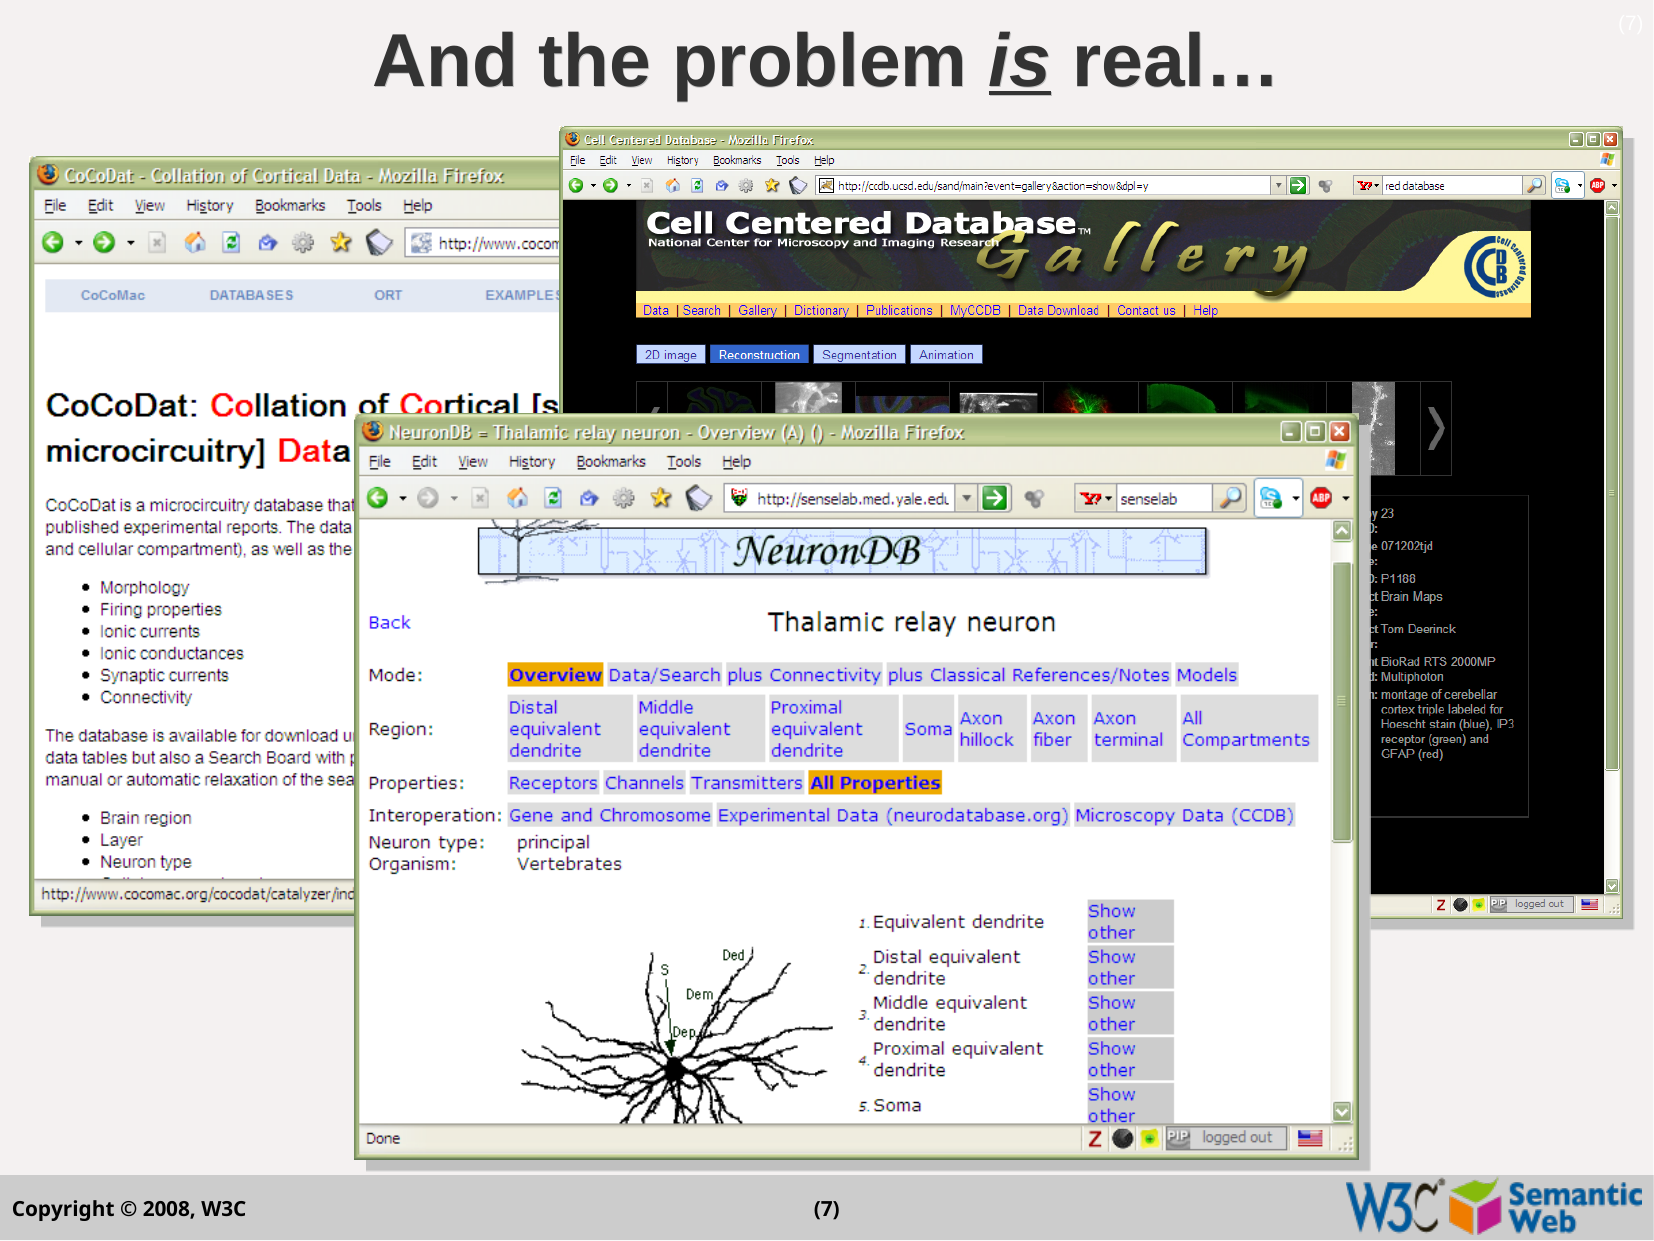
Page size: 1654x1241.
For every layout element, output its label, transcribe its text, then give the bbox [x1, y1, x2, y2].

title And the problem is real… [0, 0, 1654, 119]
picture [1346, 1175, 1642, 1235]
picture [29, 126, 1623, 1161]
